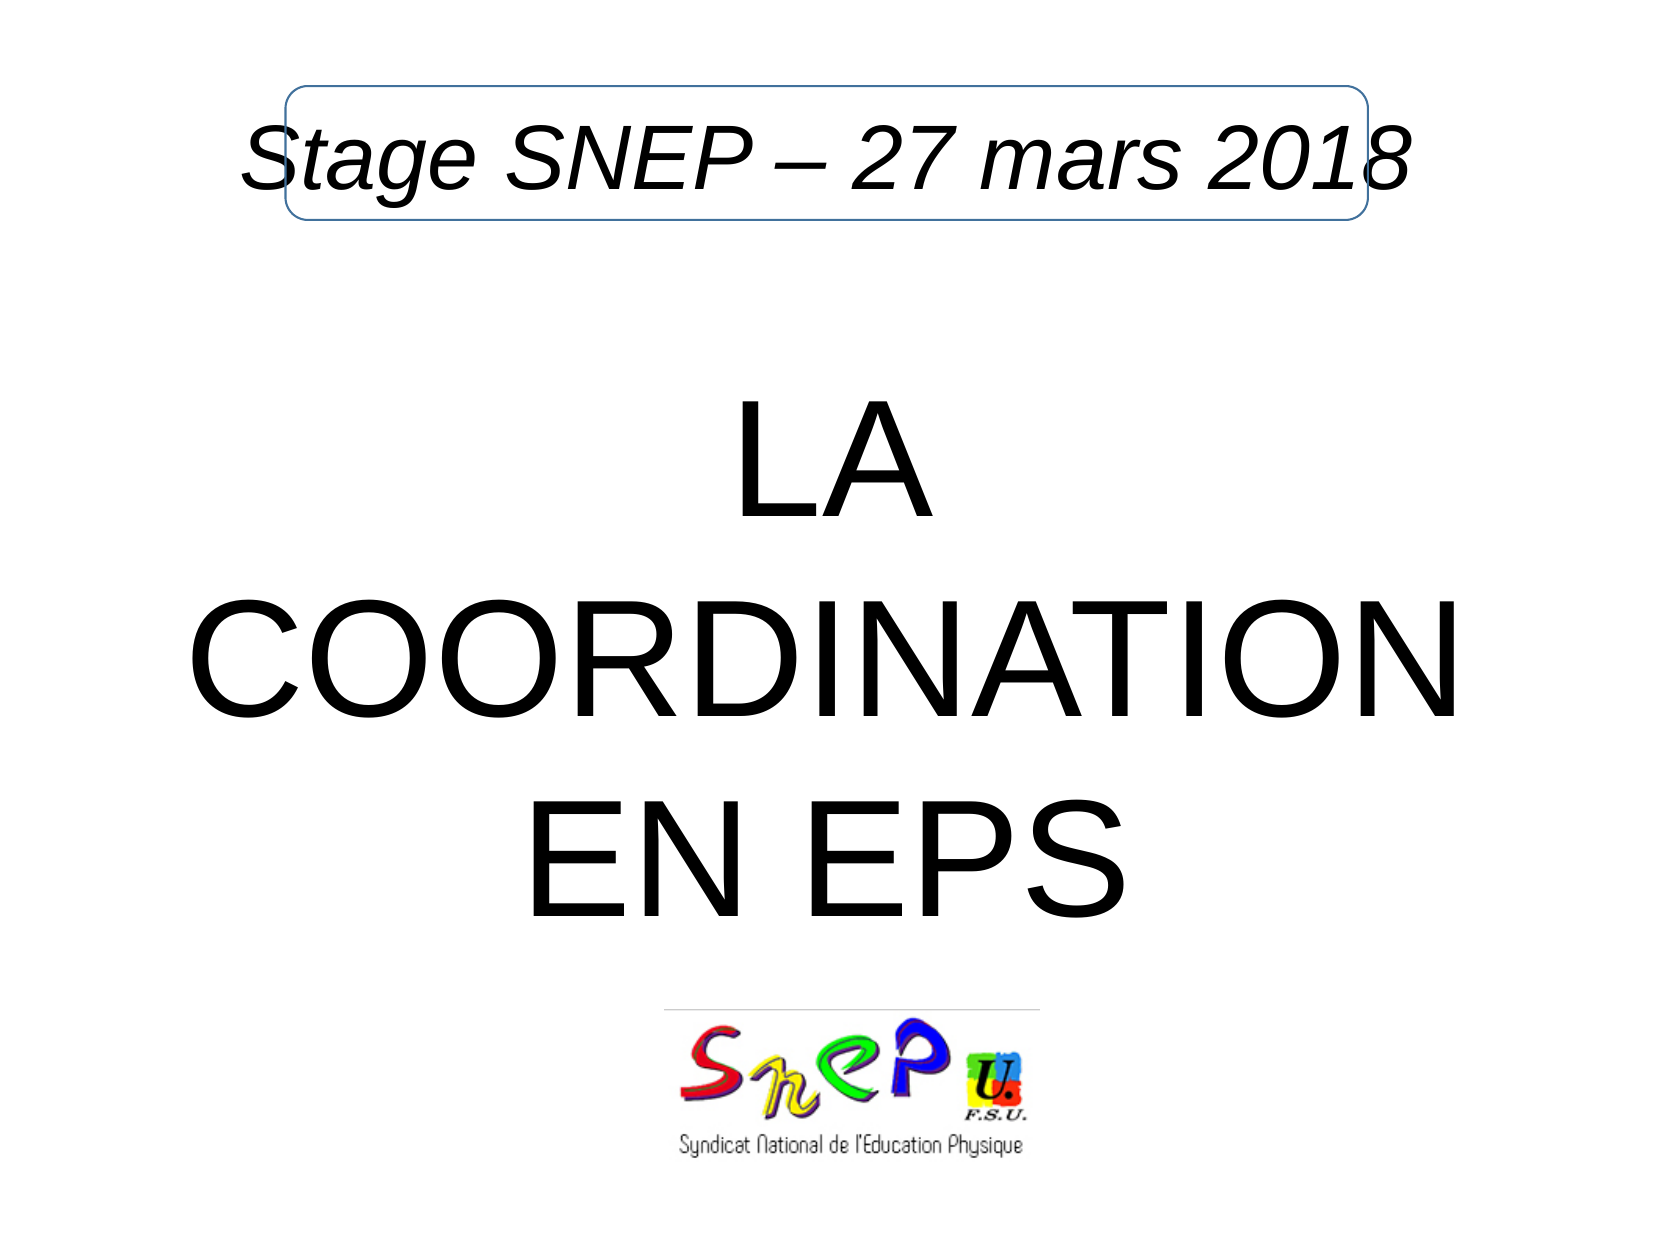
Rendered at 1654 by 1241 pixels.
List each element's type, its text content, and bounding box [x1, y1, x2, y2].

subtitle LA COORDINATION EN EPS [82, 290, 1571, 1010]
picture [664, 1009, 1040, 1169]
title Stage SNEP – 27 mars 2018 [82, 49, 1571, 257]
